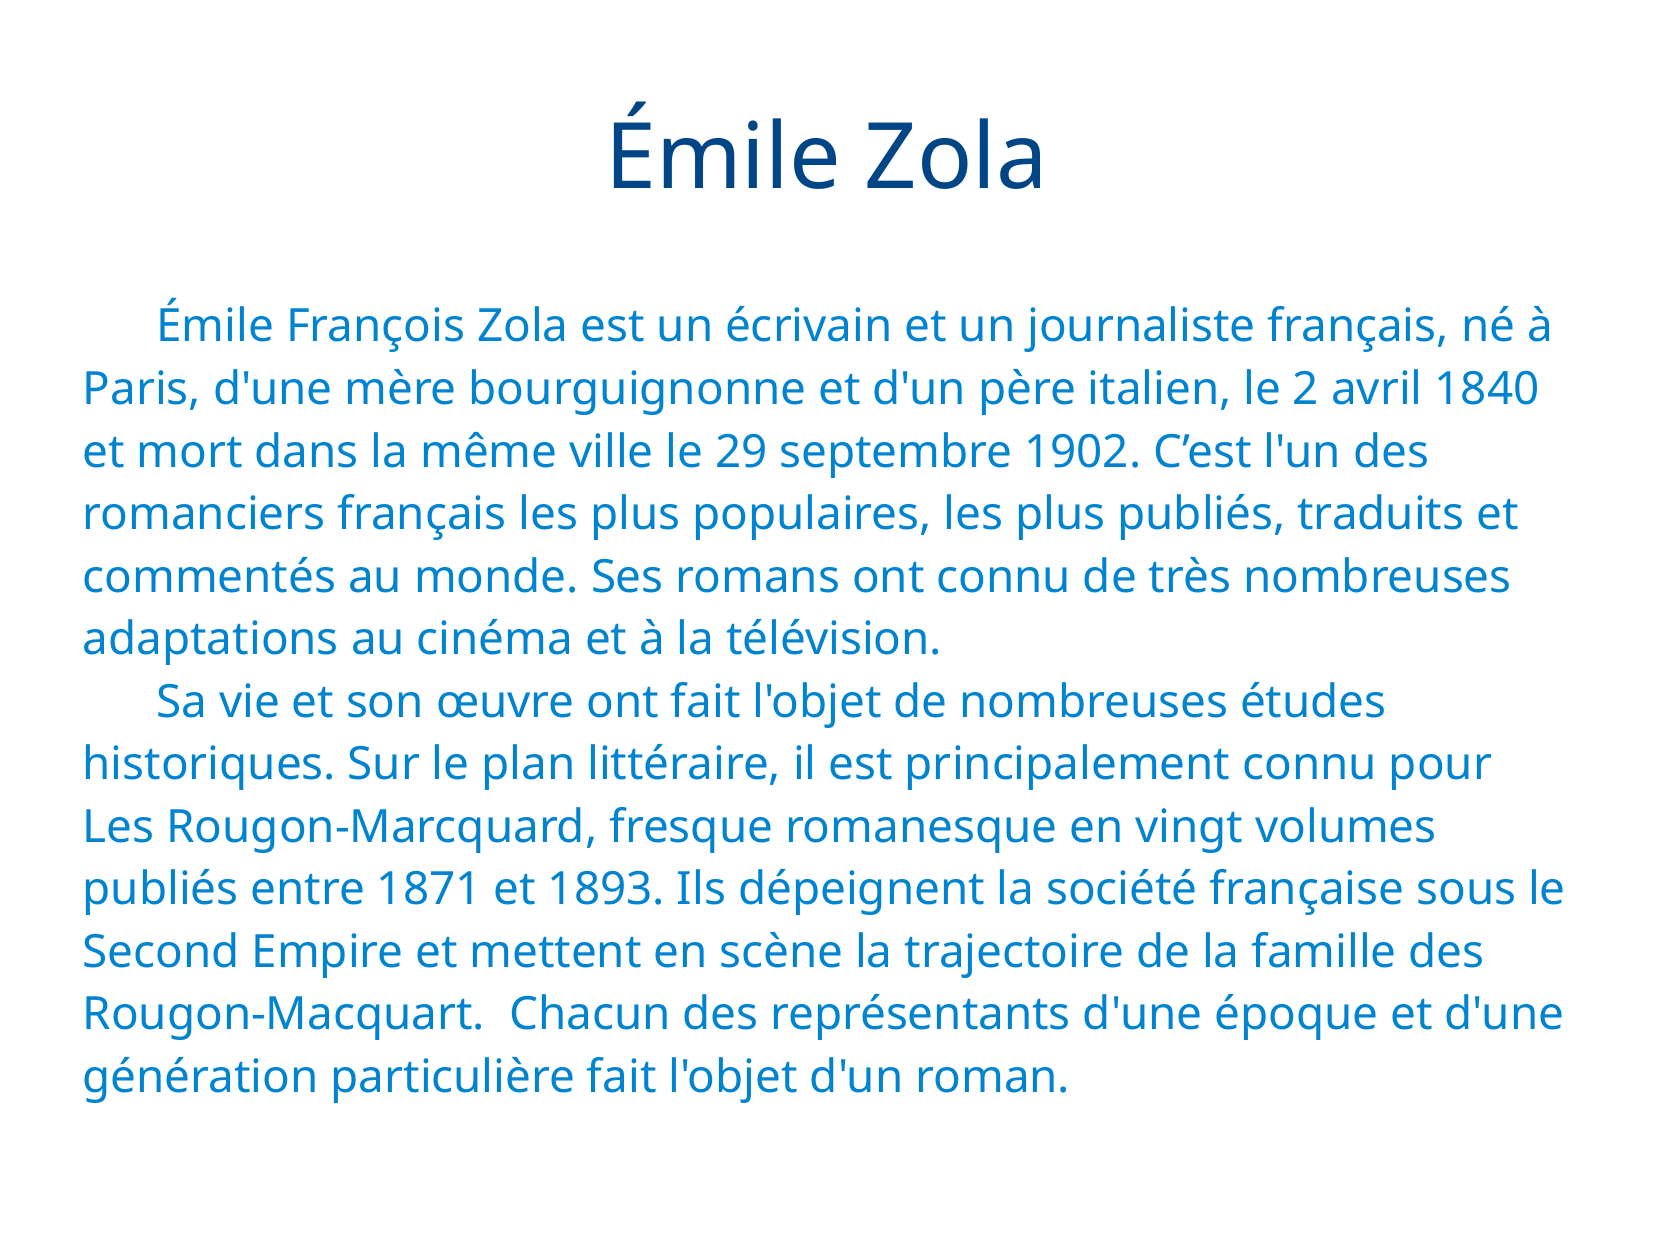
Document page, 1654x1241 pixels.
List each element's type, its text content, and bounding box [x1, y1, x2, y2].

title Émile Zola [82, 56, 1571, 250]
subtitle Émile François Zola est un écrivain et un journaliste français, né à Paris, d'une mère bourguignonne et d'un père italien, le 2 avril 1840 et mort dans la même ville le 29 septembre 1902. C’est l'un des romanciers français les plus populaires, les plus publiés, traduits et commentés au monde. Ses romans ont connu de très nombreuses adaptations au cinéma et à la télévision. Sa vie et son œuvre ont fait l'objet de nombreuses études historiques. Sur le plan littéraire, il est principalement connu pour Les Rougon-Marcquard, fresque romanesque en vingt volumes publiés entre 1871 et 1893. Ils dépeignent la société française sous le Second Empire et mettent en scène la trajectoire de la famille des Rougon-Macquart. Chacun des représentants d'une époque et d'une génération particulière fait l'objet d'un roman. [82, 284, 1571, 1115]
